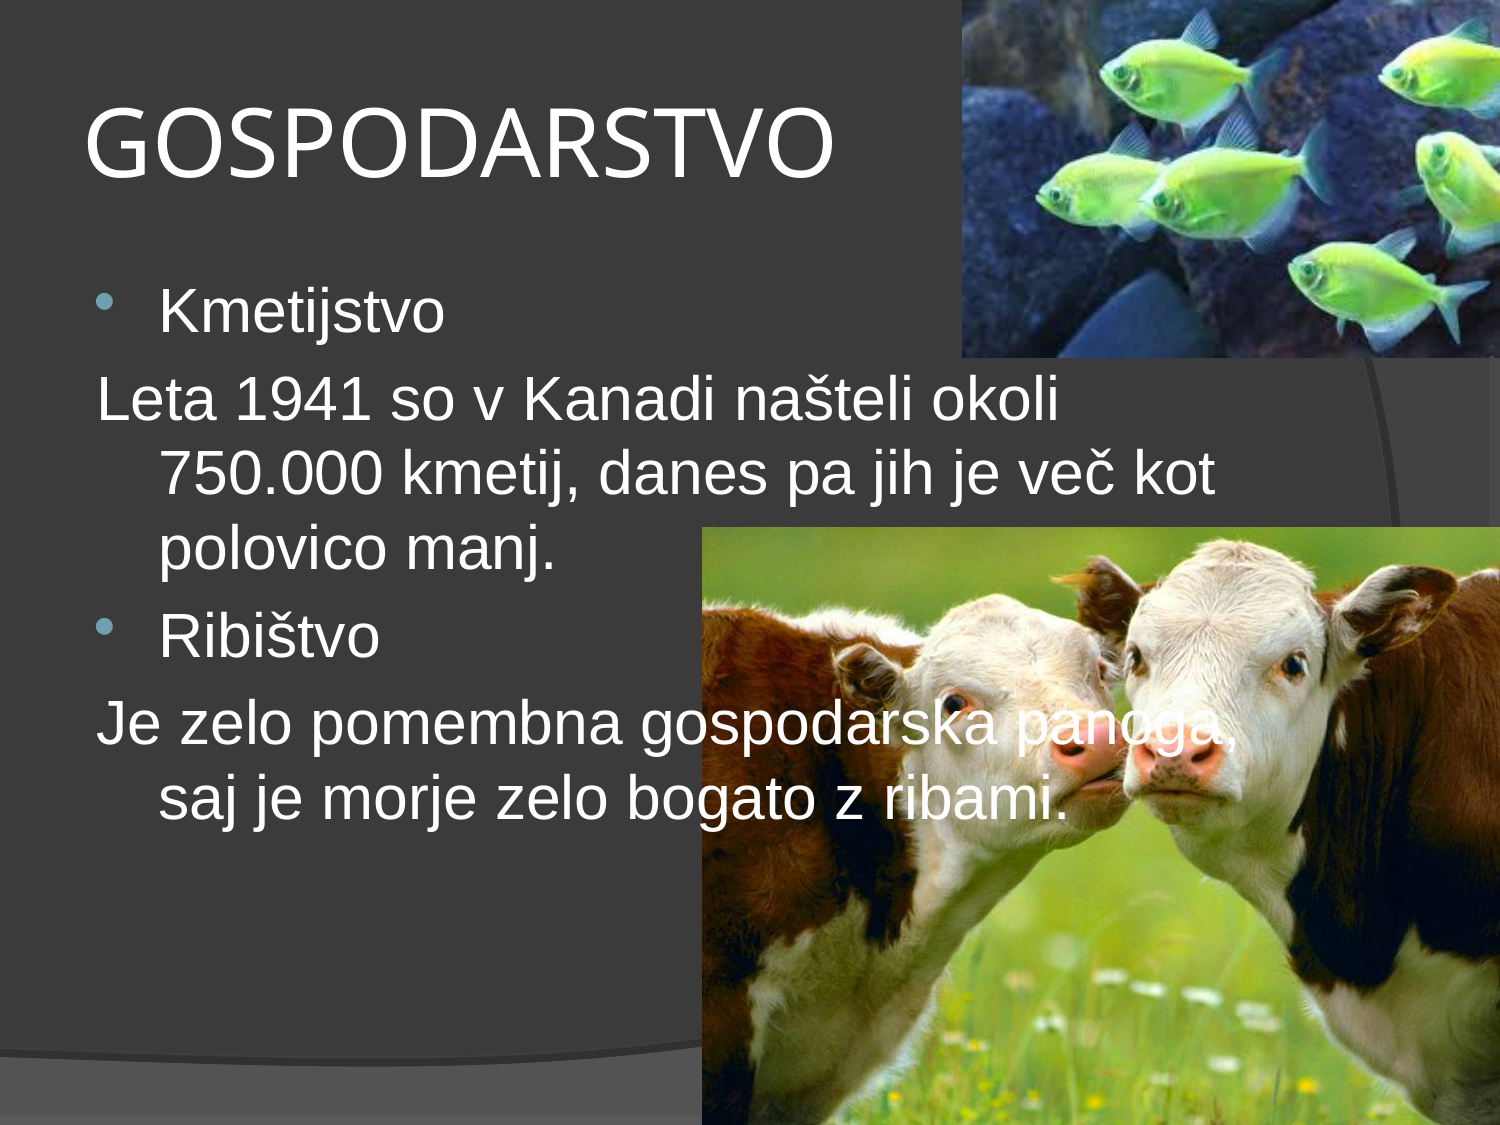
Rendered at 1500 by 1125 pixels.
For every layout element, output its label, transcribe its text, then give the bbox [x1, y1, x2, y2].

picture [702, 527, 1500, 1125]
picture [962, 0, 1500, 358]
list Kmetijstvo Leta 1941 so v Kanadi našteli okoli 750.000 kmetij, danes pa jih je več kot polovico manj. Ribištvo Je zelo pomembna gospodarska panoga, saj je morje zelo bogato z ribami. [75, 262, 1300, 1005]
title GOSPODARSTVO [75, 45, 962, 233]
